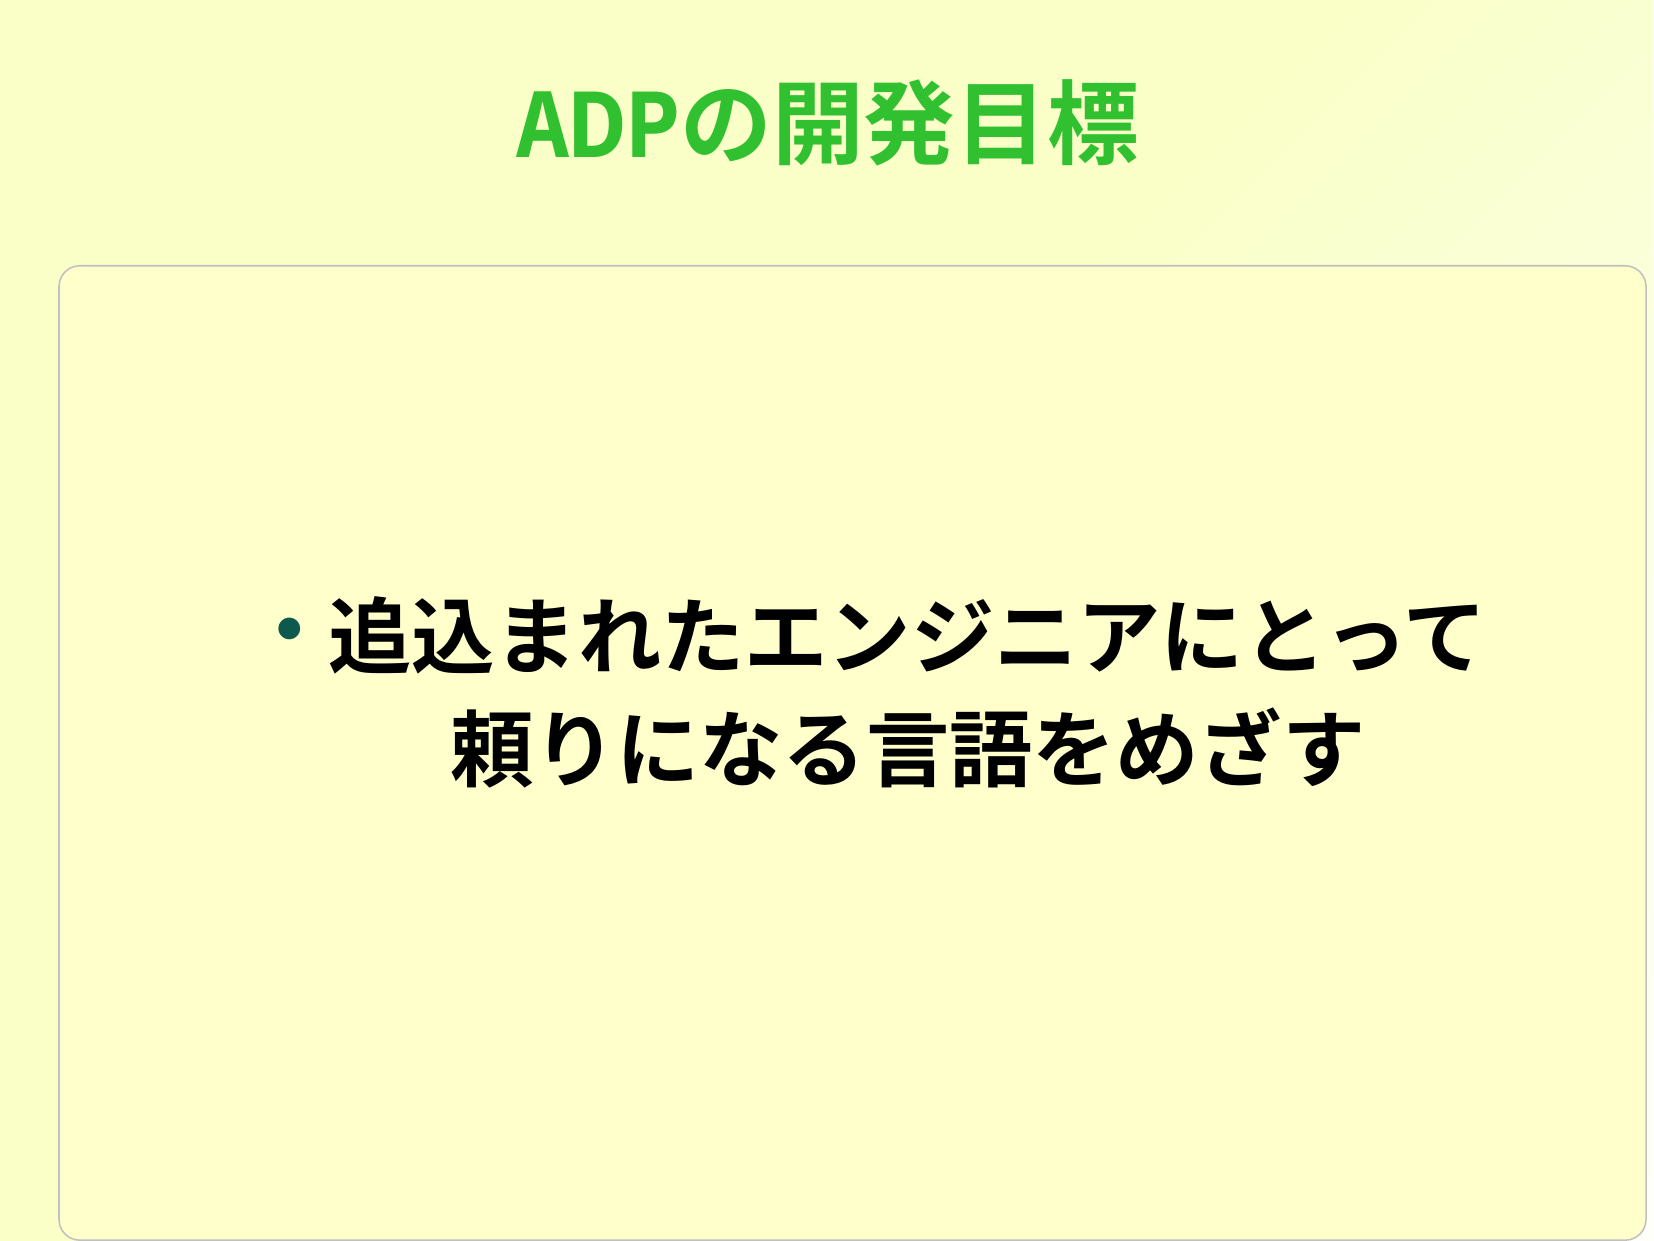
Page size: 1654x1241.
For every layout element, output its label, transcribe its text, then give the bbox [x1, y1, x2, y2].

list 追込まれたエンジニアにとって 頼りになる言語をめざす [177, 370, 1568, 1152]
title ADPの開発目標 [121, 19, 1534, 227]
